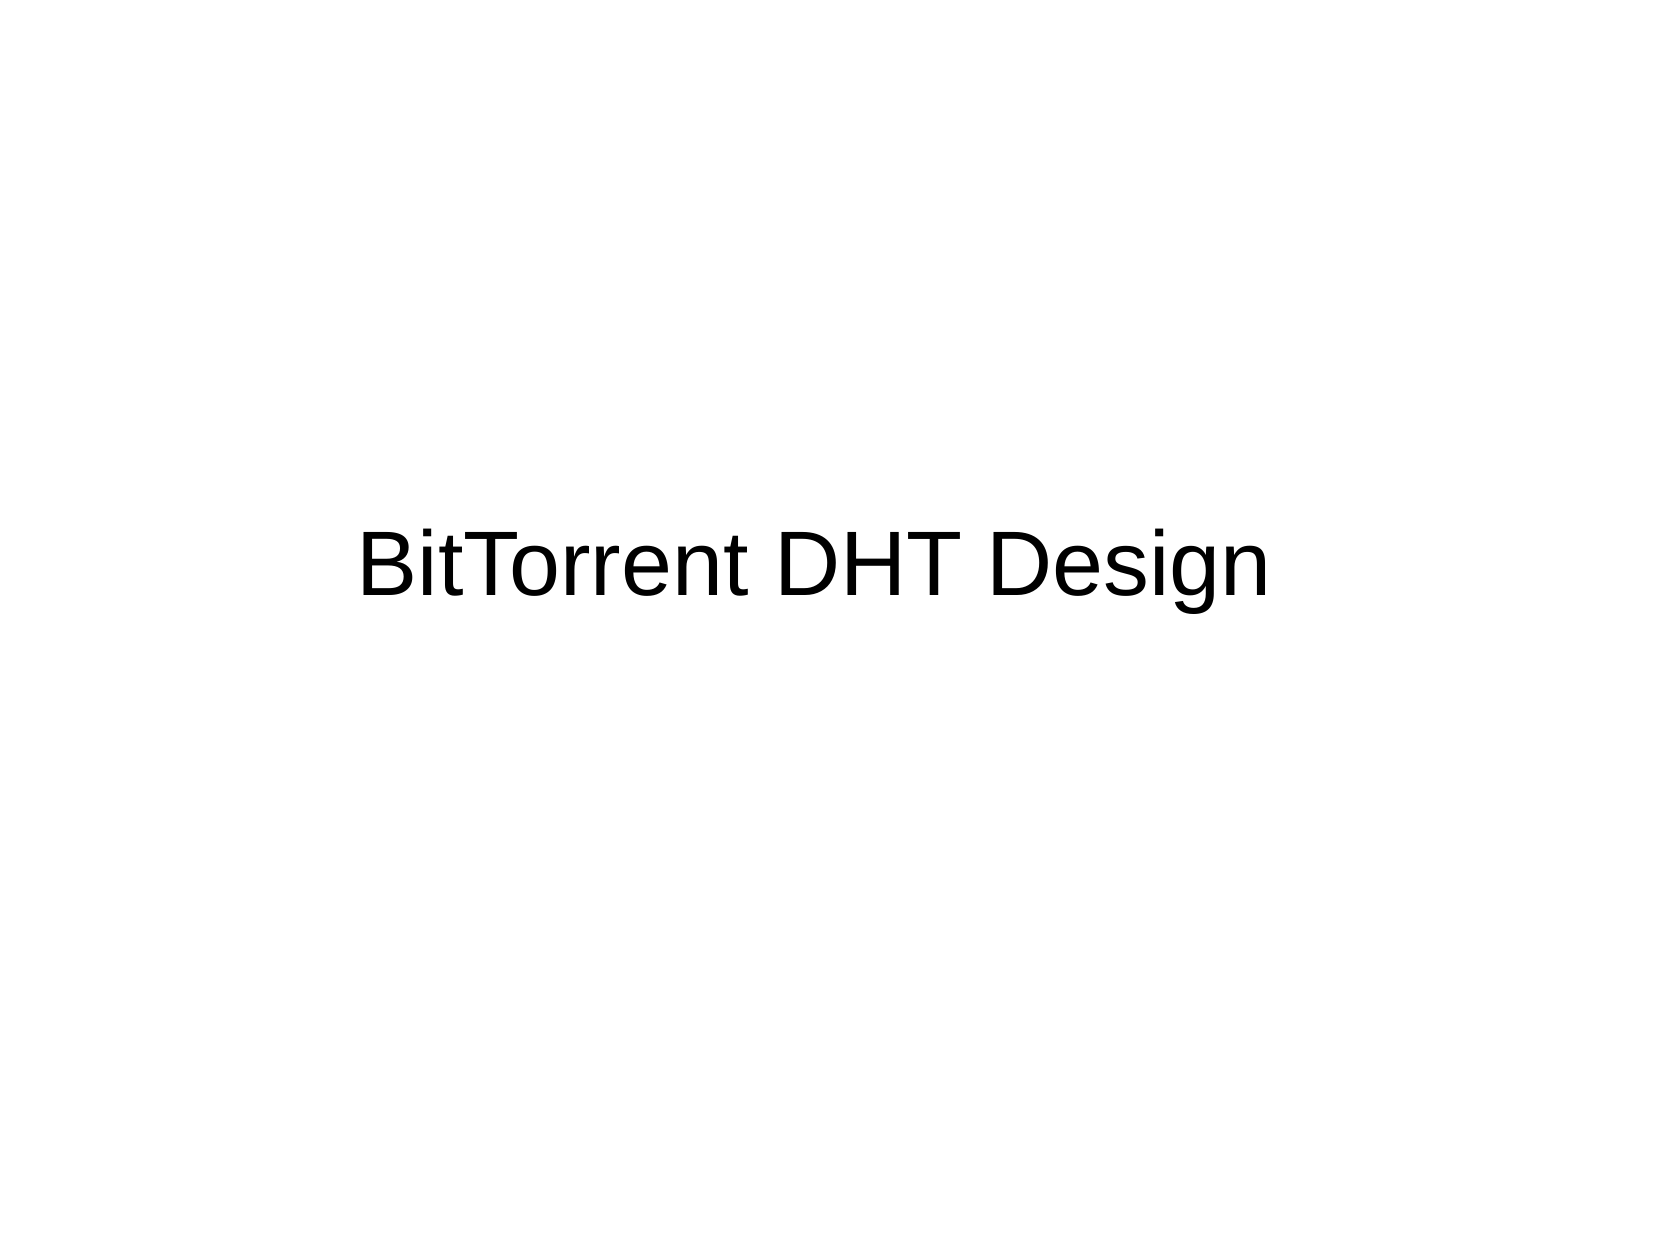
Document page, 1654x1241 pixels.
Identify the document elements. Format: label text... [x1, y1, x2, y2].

title BitTorrent DHT Design [70, 460, 1560, 668]
